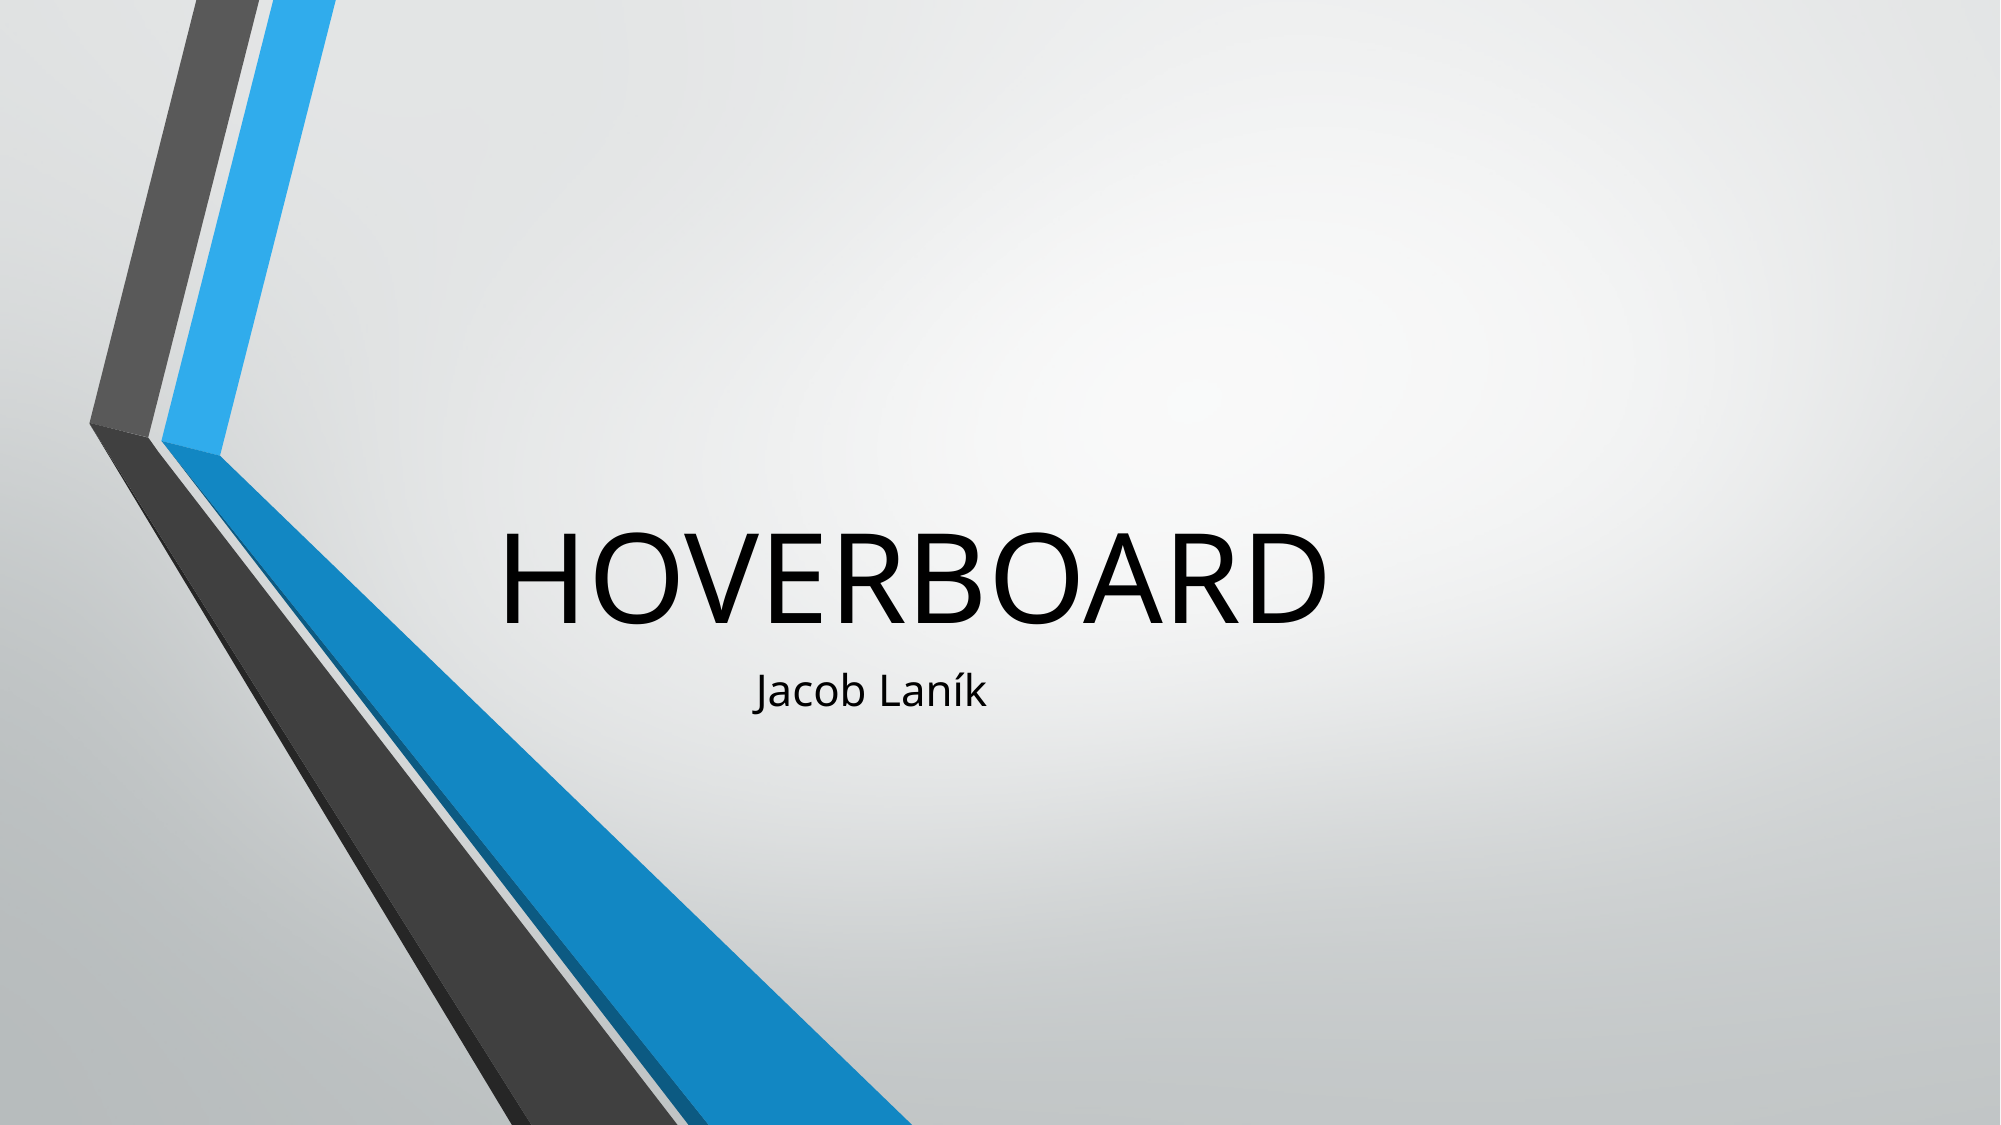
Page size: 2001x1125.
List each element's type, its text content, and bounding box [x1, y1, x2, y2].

title HOVERBOARD [480, 226, 1887, 656]
subtitle Jacob Laník [740, 655, 1887, 884]
